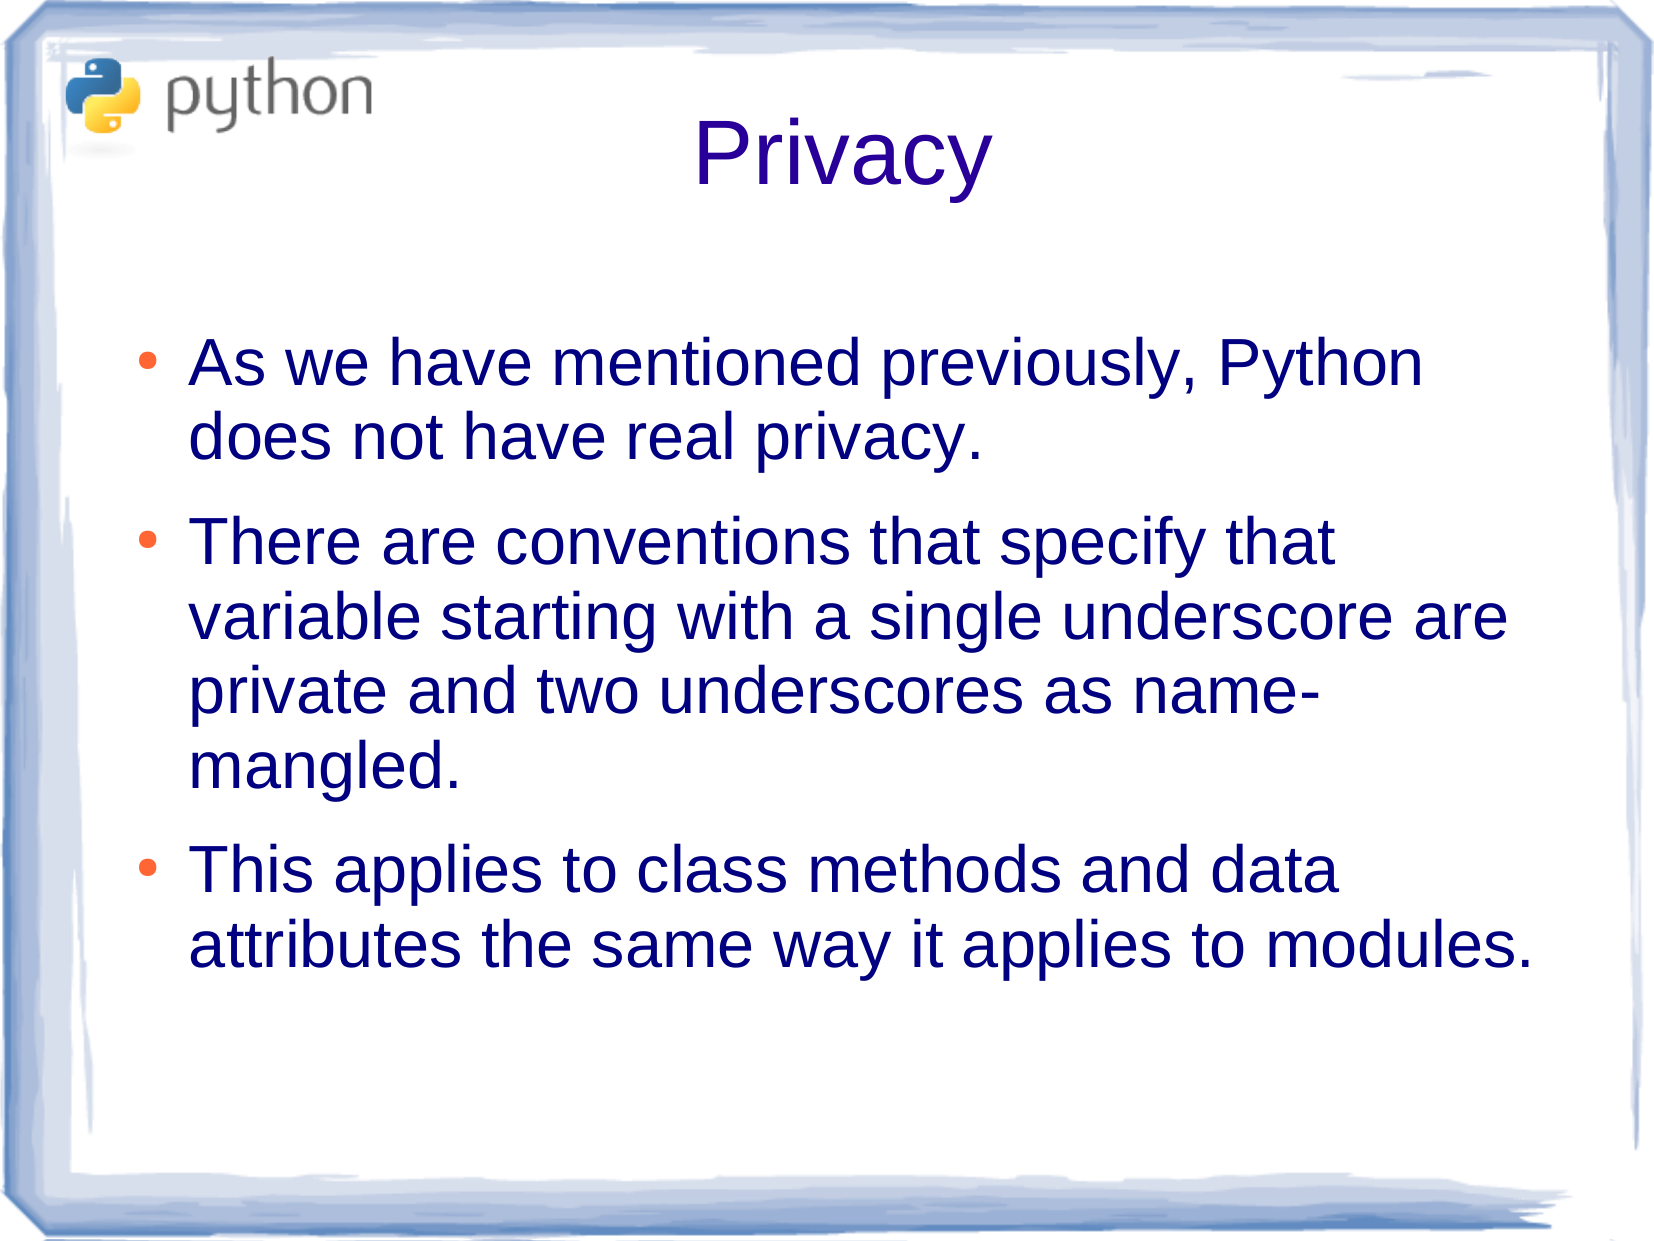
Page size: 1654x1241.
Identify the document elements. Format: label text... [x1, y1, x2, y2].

picture [0, 0, 1654, 1241]
title Privacy [82, 49, 1571, 257]
list As we have mentioned previously, Python does not have real privacy. There are conventions that specify that variable starting with a single underscore are private and two underscores as name-mangled. This applies to class methods and data attributes the same way it applies to modules. [118, 324, 1571, 990]
